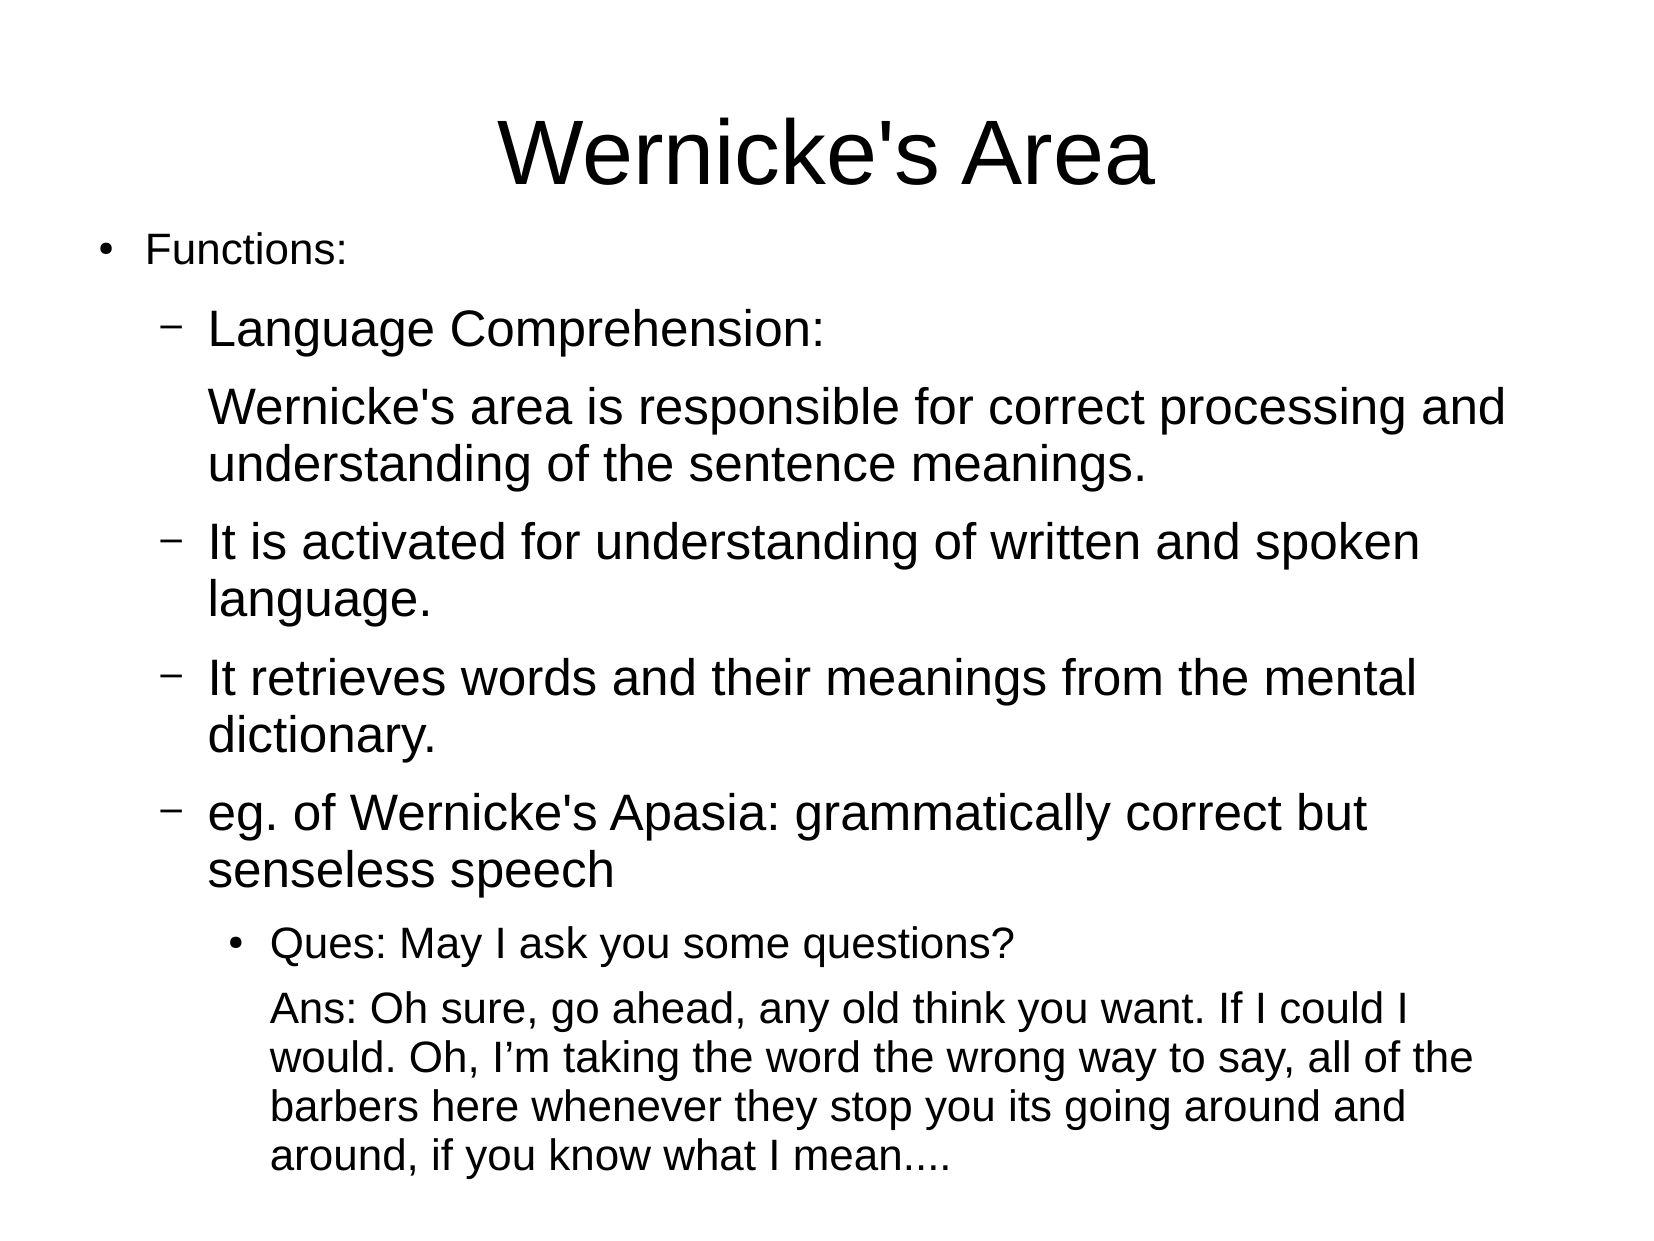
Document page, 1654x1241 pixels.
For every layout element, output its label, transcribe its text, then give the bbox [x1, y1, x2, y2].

title Wernicke's Area [82, 49, 1571, 257]
list Functions: Language Comprehension: Wernicke's area is responsible for correct processing and understanding of the sentence meanings. It is activated for understanding of written and spoken language. It retrieves words and their meanings from the mental dictionary. eg. of Wernicke's Apasia: grammatically correct but senseless speech Ques: May I ask you some questions? Ans: Oh sure, go ahead, any old think you want. If I could I would. Oh, I’m taking the word the wrong way to say, all of the barbers here whenever they stop you its going around and around, if you know what I mean.... [82, 225, 1538, 1186]
